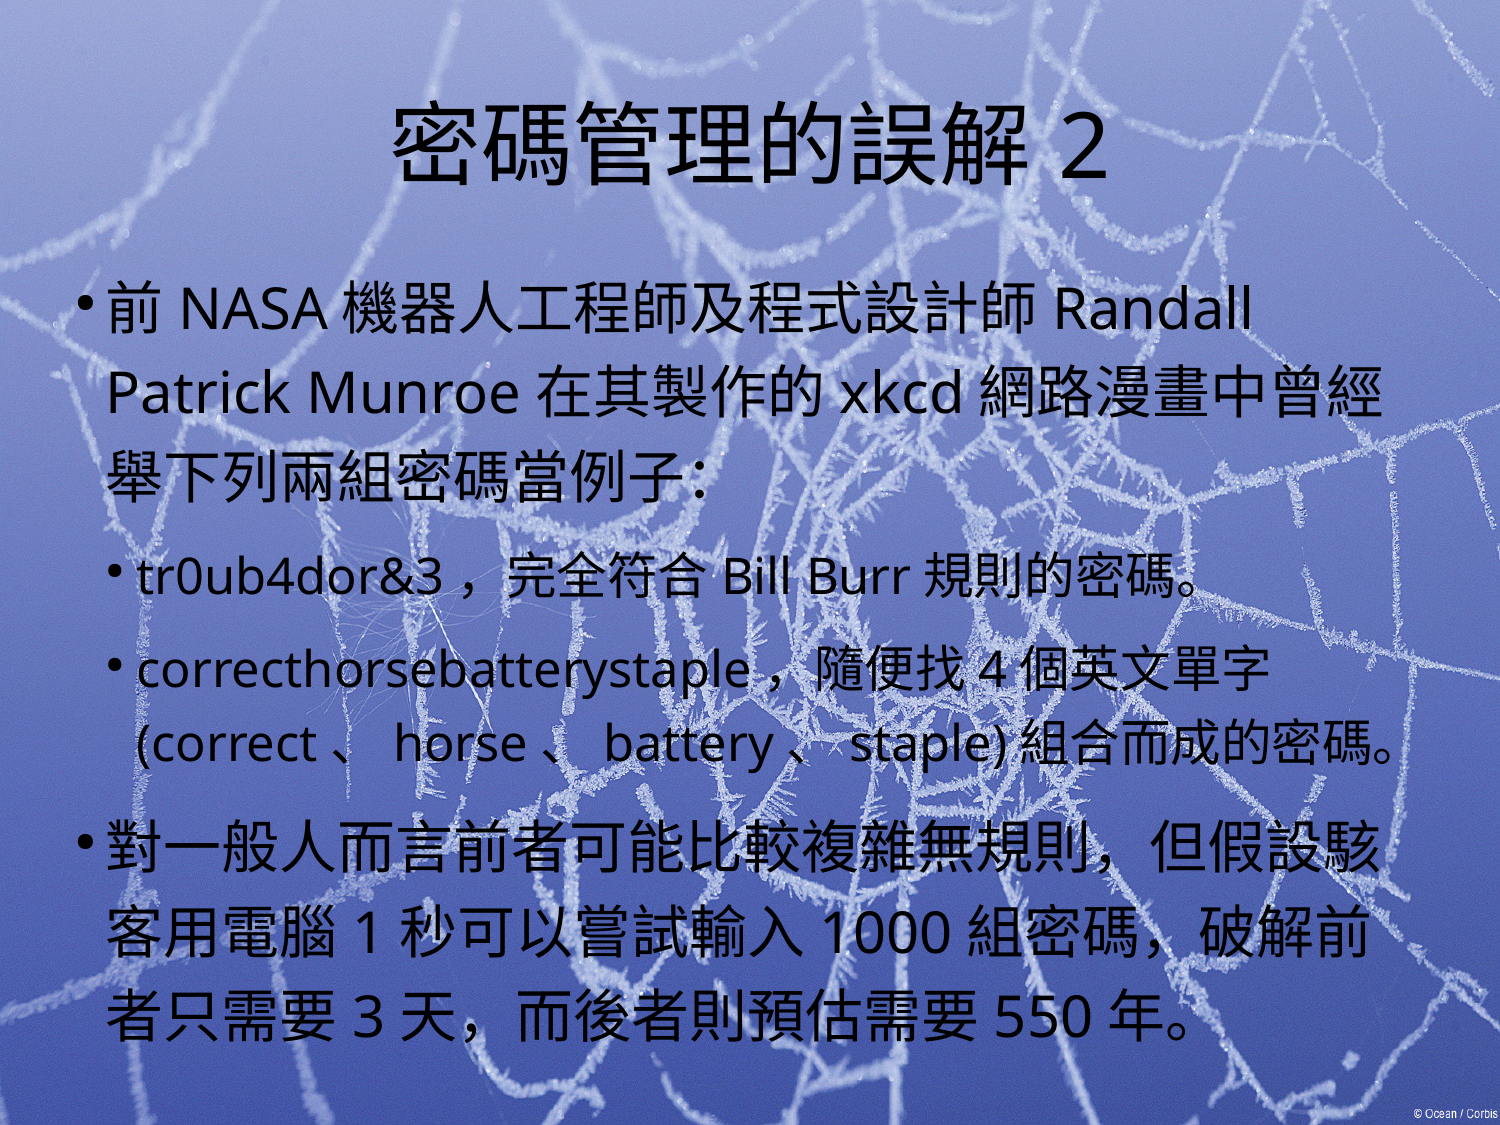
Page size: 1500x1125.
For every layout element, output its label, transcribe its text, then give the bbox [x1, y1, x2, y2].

title 密碼管理的誤解2 [75, 45, 1425, 233]
list 前NASA機器人工程師及程式設計師Randall Patrick Munroe在其製作的xkcd網路漫畫中曾經舉下列兩組密碼當例子： tr0ub4dor&3，完全符合Bill Burr規則的密碼。 correcthorsebatterystaple，隨便找4個英文單字(correct、horse、battery、staple)組合而成的密碼。 對一般人而言前者可能比較複雜無規則，但假設駭客用電腦1秒可以嘗試輸入1000組密碼，破解前者只需要3天，而後者則預估需要550年。 [75, 262, 1425, 1106]
picture [0, 0, 1500, 1125]
